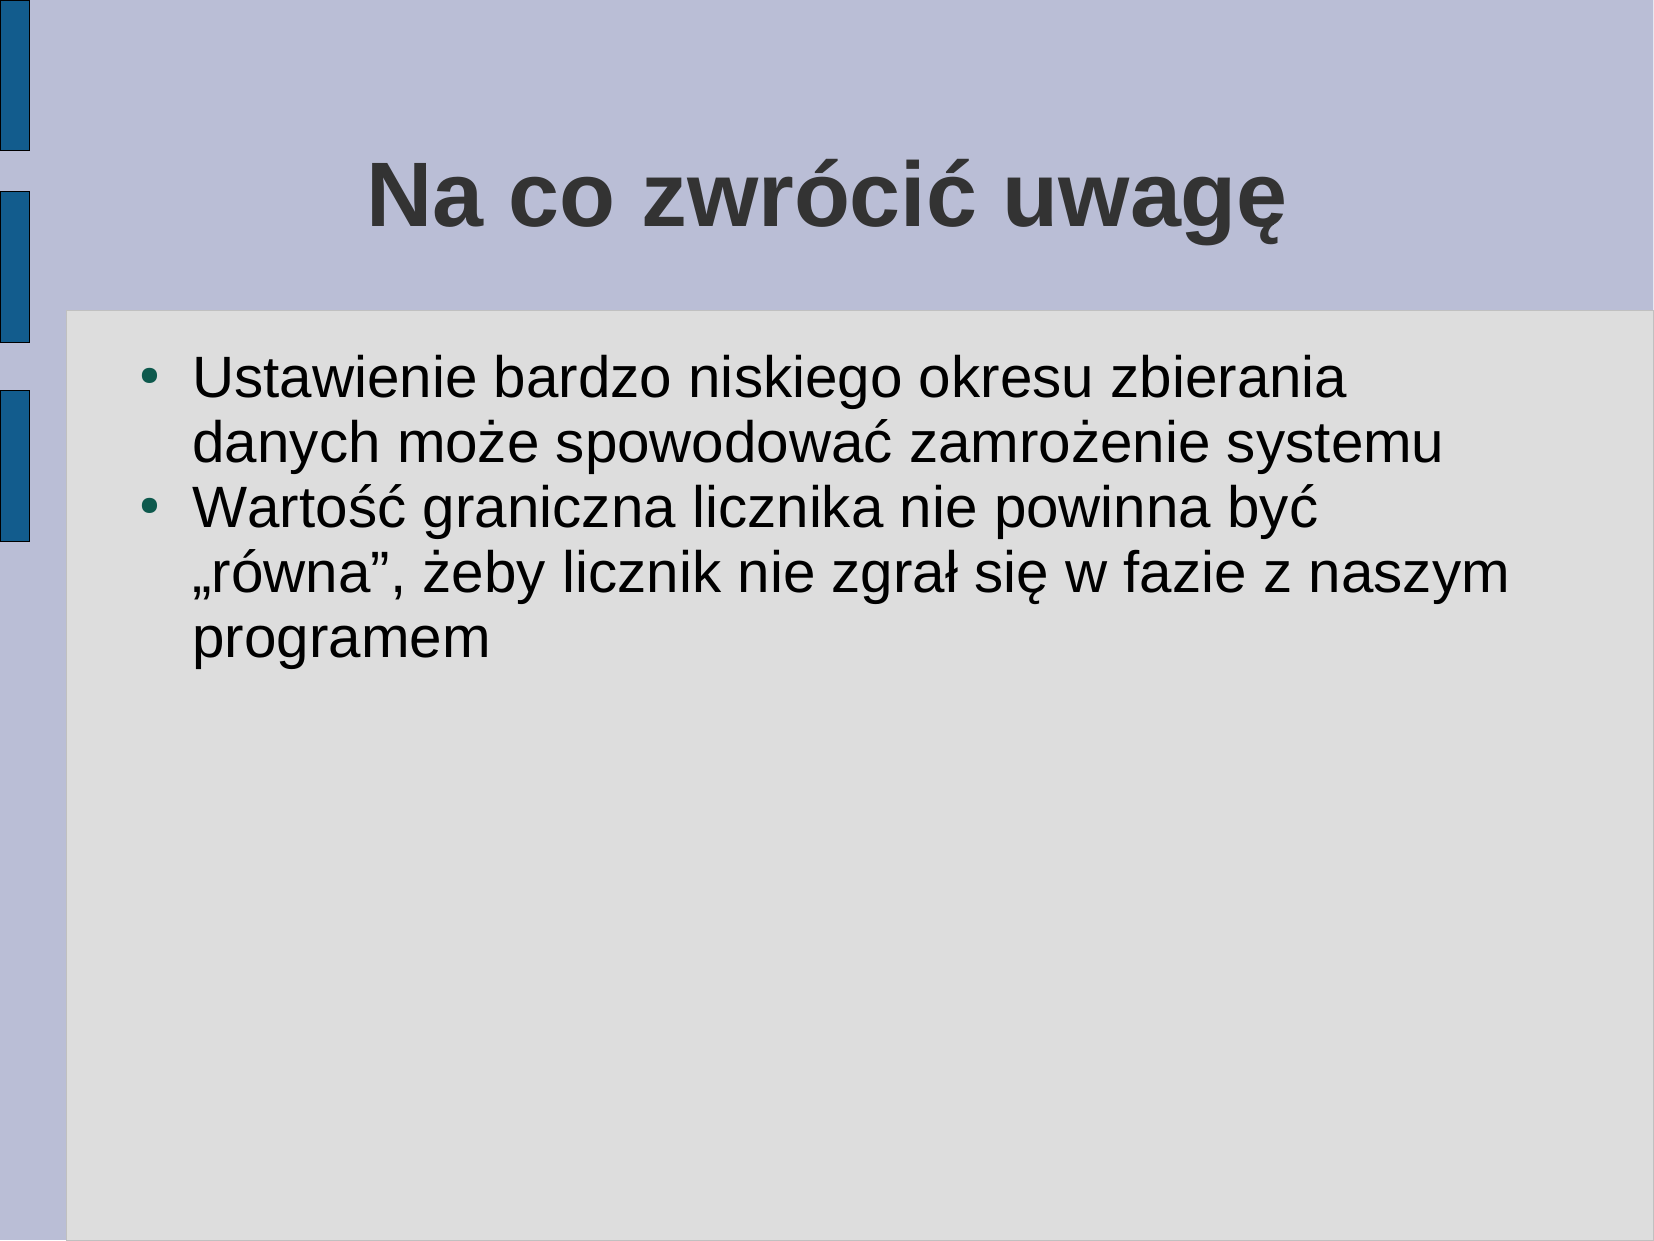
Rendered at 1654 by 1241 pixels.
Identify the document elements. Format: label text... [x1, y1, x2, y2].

list Ustawienie bardzo niskiego okresu zbierania danych może spowodować zamrożenie systemu Wartość graniczna licznika nie powinna być „równa”, żeby licznik nie zgrał się w fazie z naszym programem [121, 344, 1534, 1127]
title Na co zwrócić uwagę [121, 91, 1534, 299]
